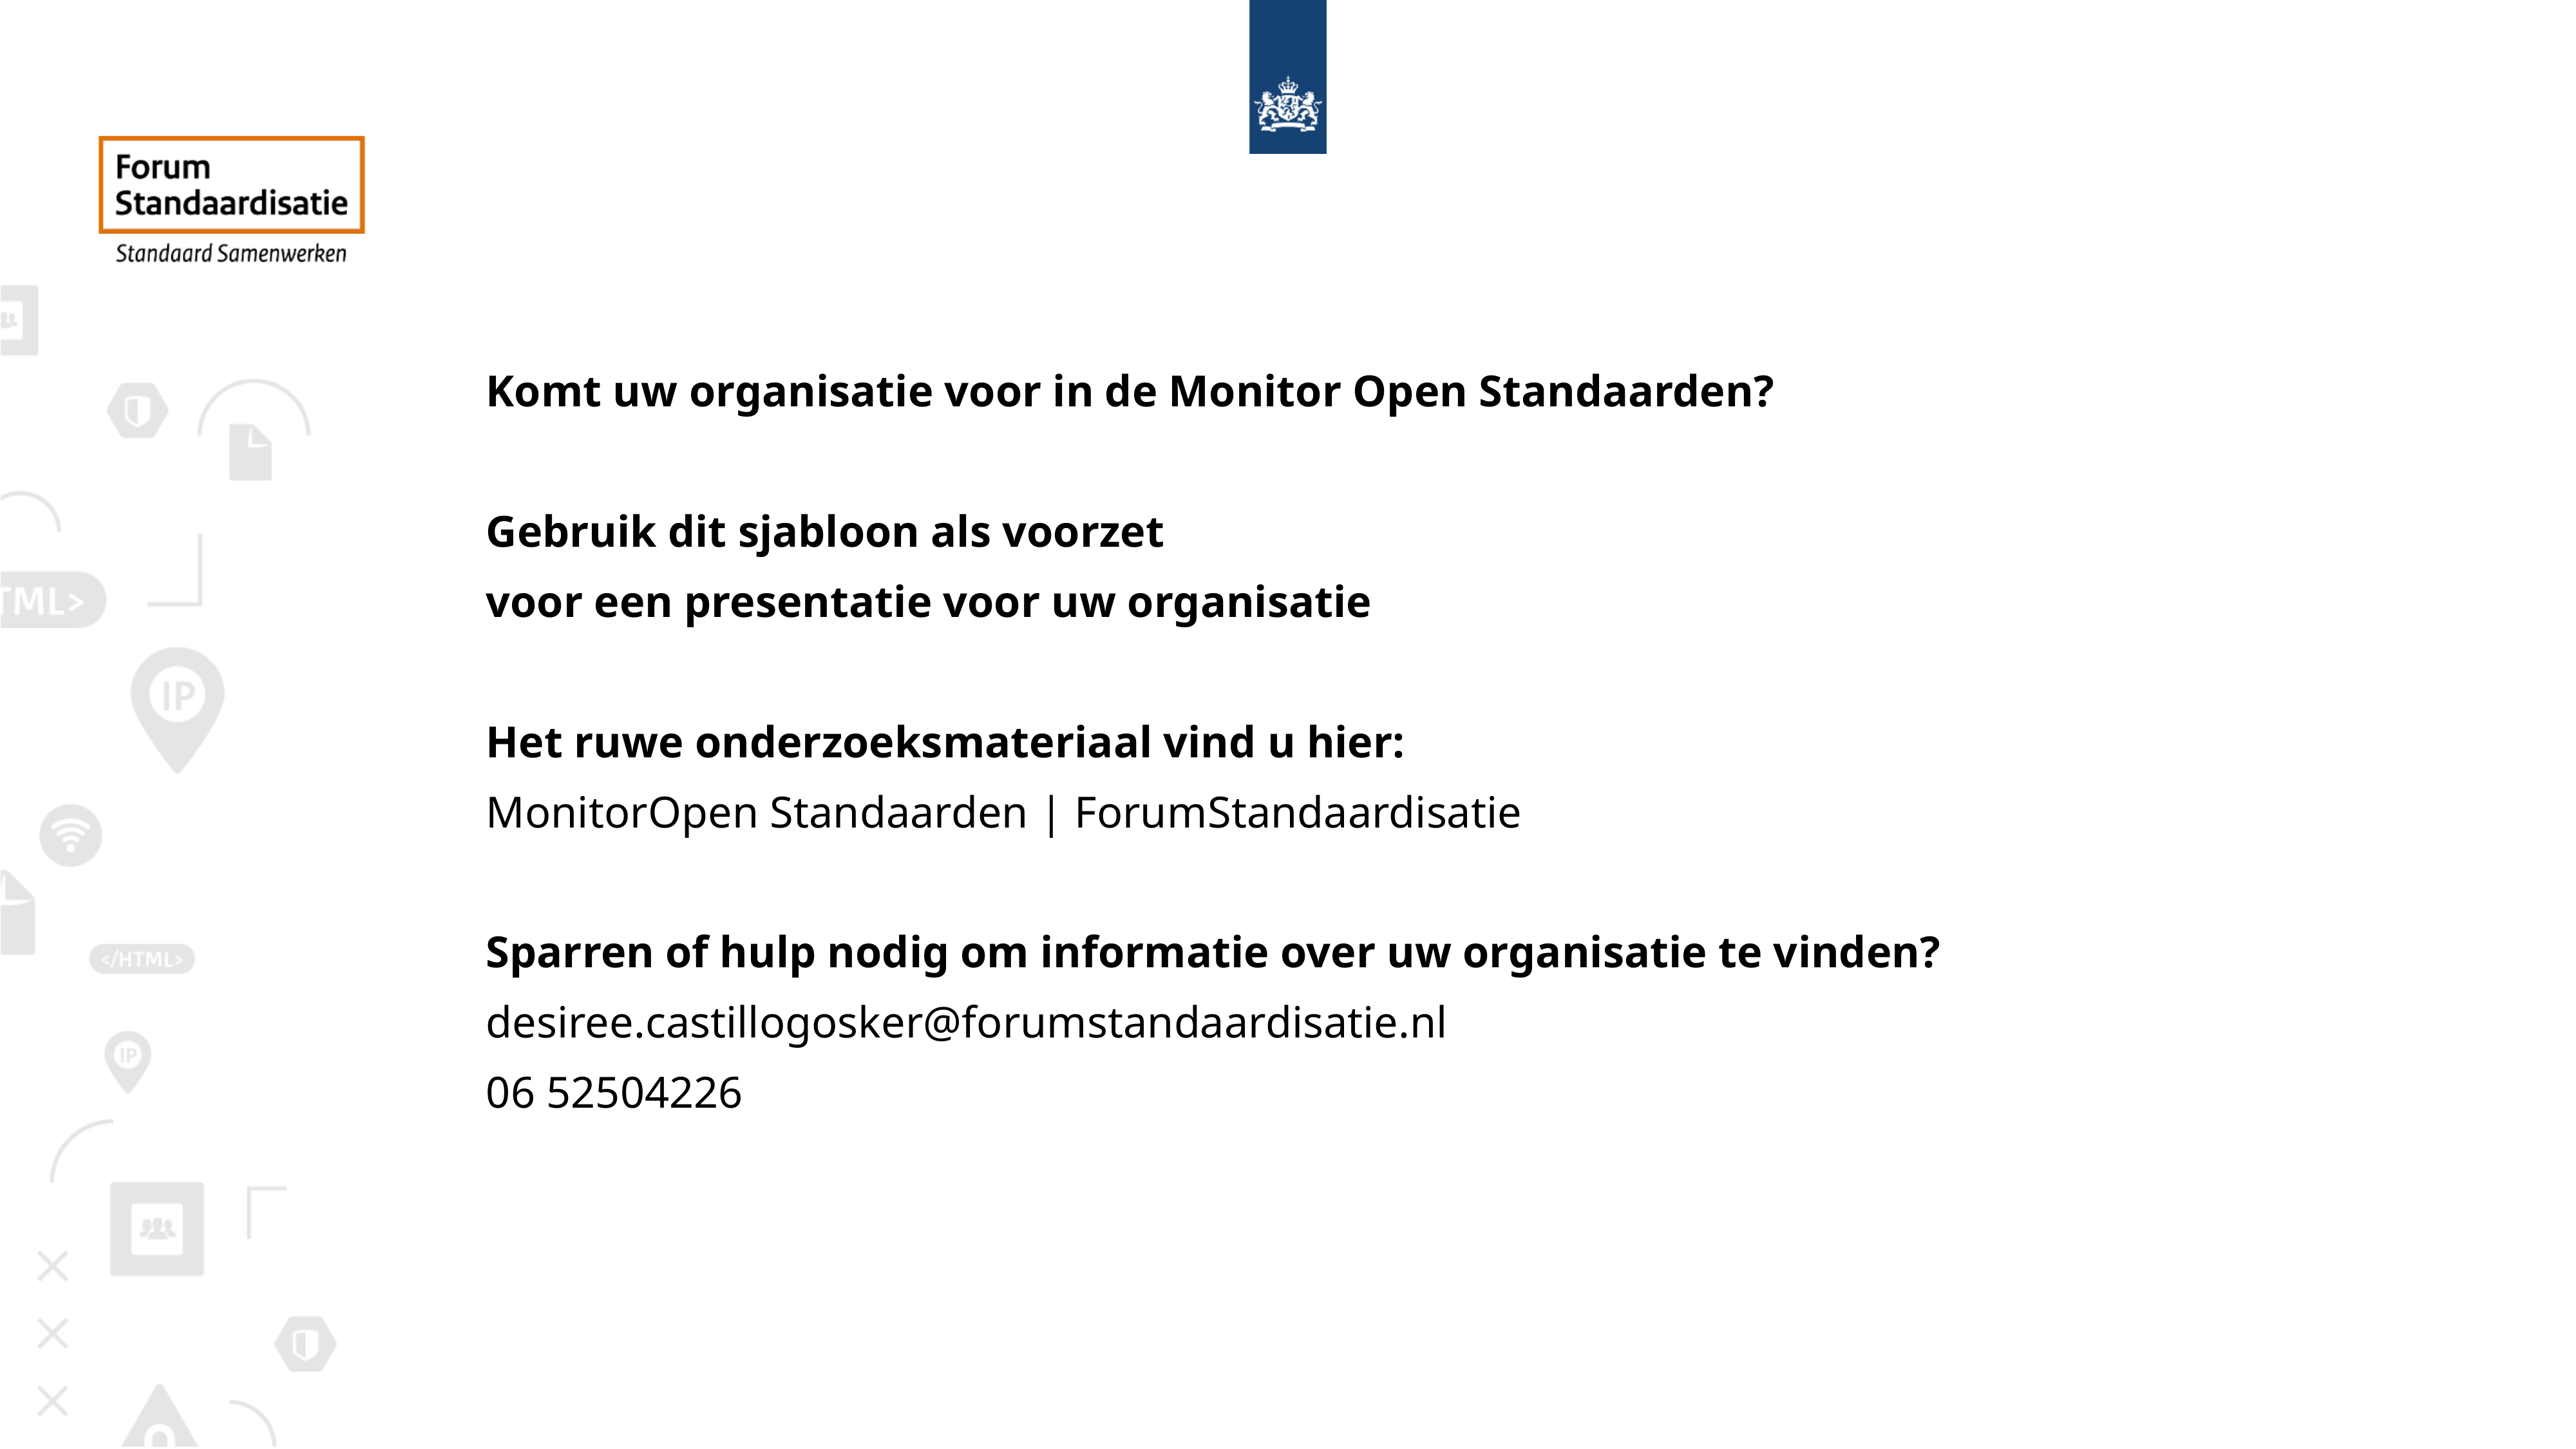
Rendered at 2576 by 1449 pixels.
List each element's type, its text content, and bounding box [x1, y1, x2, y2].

picture [0, 66, 473, 1449]
picture [1249, 0, 1327, 154]
list Komt uw organisatie voor in de Monitor Open Standaarden? Gebruik dit sjabloon als voorzet voor een presentatie voor uw organisatie Het ruwe onderzoeksmateriaal vind u hier: MonitorOpen Standaarden | ForumStandaardisatie Sparren of hulp nodig om informatie over uw organisatie te vinden? desiree.castillogosker@forumstandaardisatie.nl 06 52504226 [478, 254, 1980, 1357]
